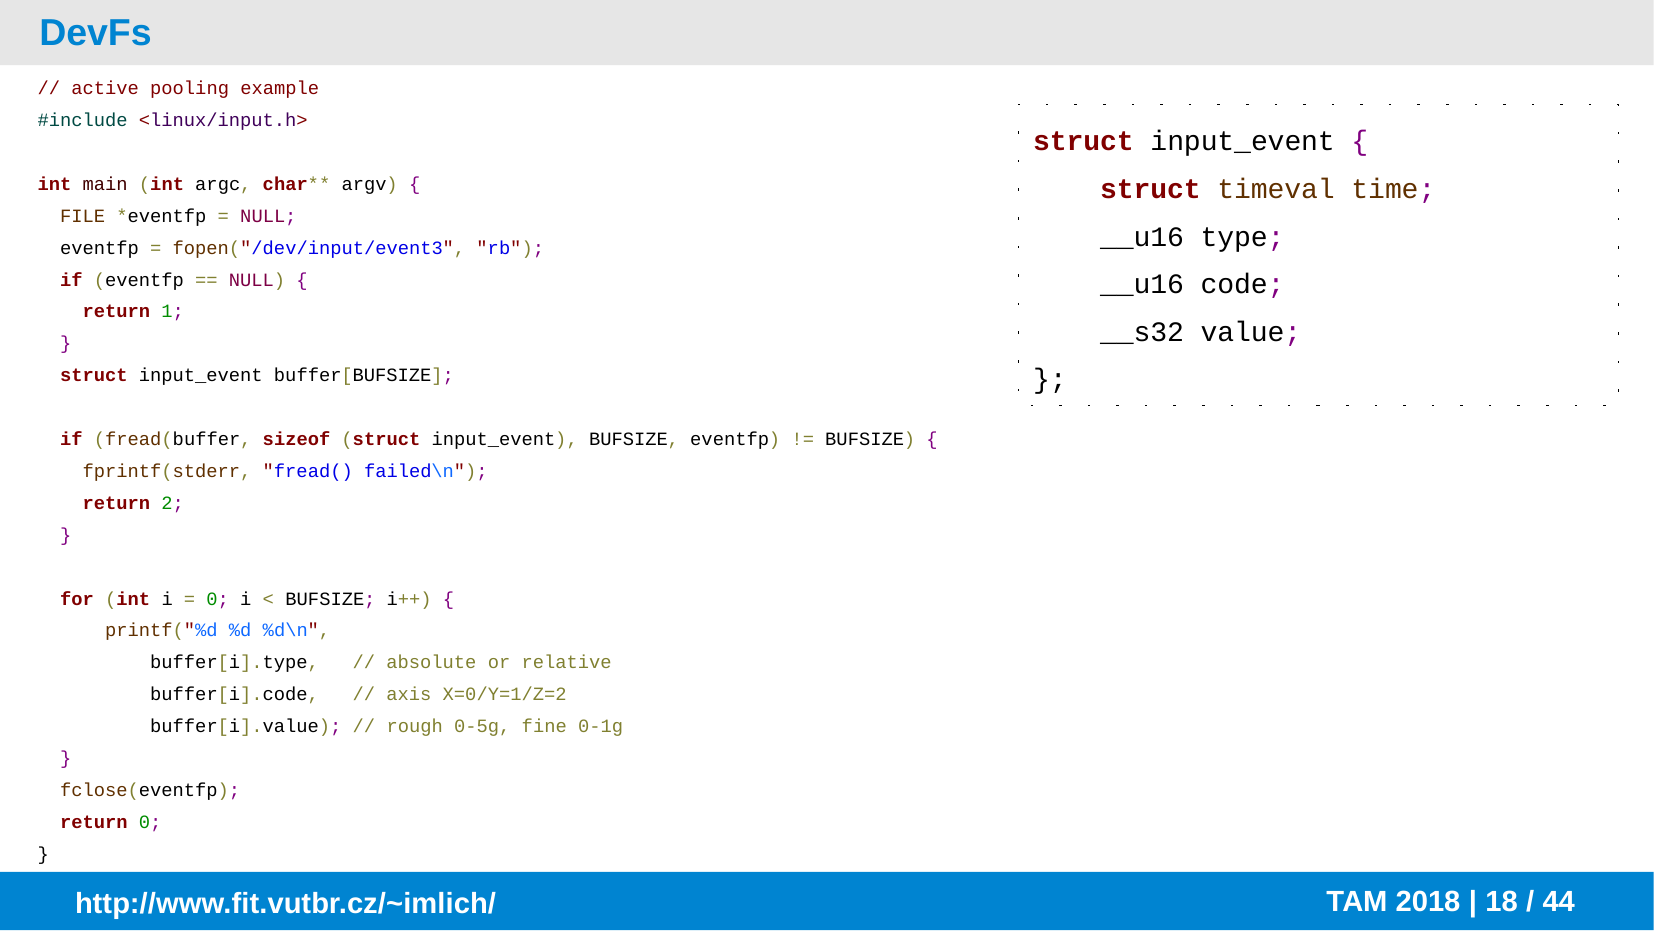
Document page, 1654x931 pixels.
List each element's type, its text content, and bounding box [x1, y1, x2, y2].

title DevFs [39, 4, 1615, 61]
list // active pooling example #include <linux/input.h> int main (int argc, char** argv) { FILE *eventfp = NULL; eventfp = fopen("/dev/input/event3", "rb"); if (eventfp == NULL) { return 1; } struct input_event buffer[BUFSIZE]; if (fread(buffer, sizeof (struct input_event), BUFSIZE, eventfp) != BUFSIZE) { fprintf(stderr, "fread() failed\n"); return 2; } for (int i = 0; i < BUFSIZE; i++) { printf("%d %d %d\n", buffer[i].type, // absolute or relative buffer[i].code, // axis X=0/Y=1/Z=2 buffer[i].value); // rough 0-5g, fine 0-1g } fclose(eventfp); return 0; } [37, 76, 1613, 894]
text_box struct input_event { struct timeval time; __u16 type; __u16 code; __s32 value; }; [1018, 104, 1619, 406]
